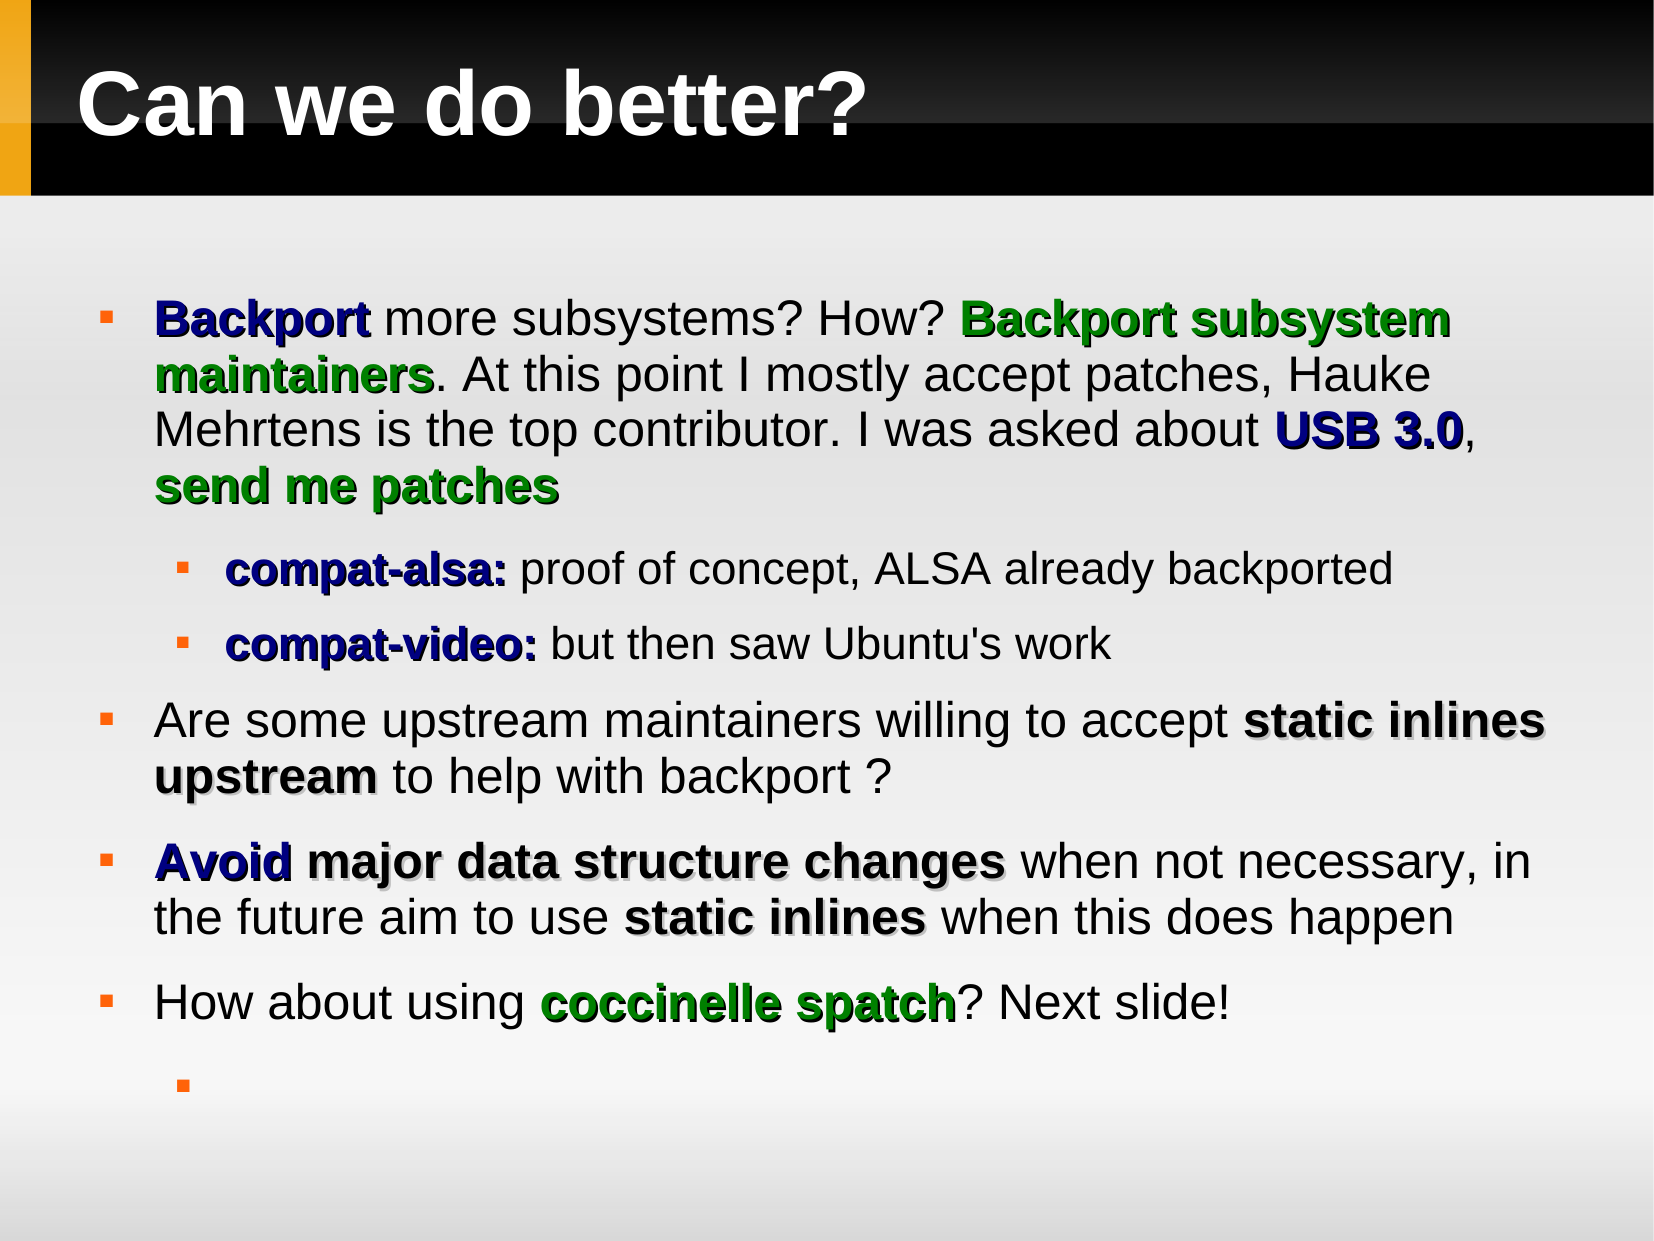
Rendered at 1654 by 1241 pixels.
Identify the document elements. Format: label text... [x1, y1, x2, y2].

list Backport more subsystems? How? Backport subsystem maintainers. At this point I mostly accept patches, Hauke Mehrtens is the top contributor. I was asked about USB 3.0, send me patches compat-alsa: proof of concept, ALSA already backported compat-video: but then saw Ubuntu's work Are some upstream maintainers willing to accept static inlines upstream to help with backport ? Avoid major data structure changes when not necessary, in the future aim to use static inlines when this does happen How about using coccinelle spatch? Next slide! [82, 290, 1571, 1116]
picture [0, 0, 1654, 1241]
title Can we do better? [76, 0, 1565, 208]
